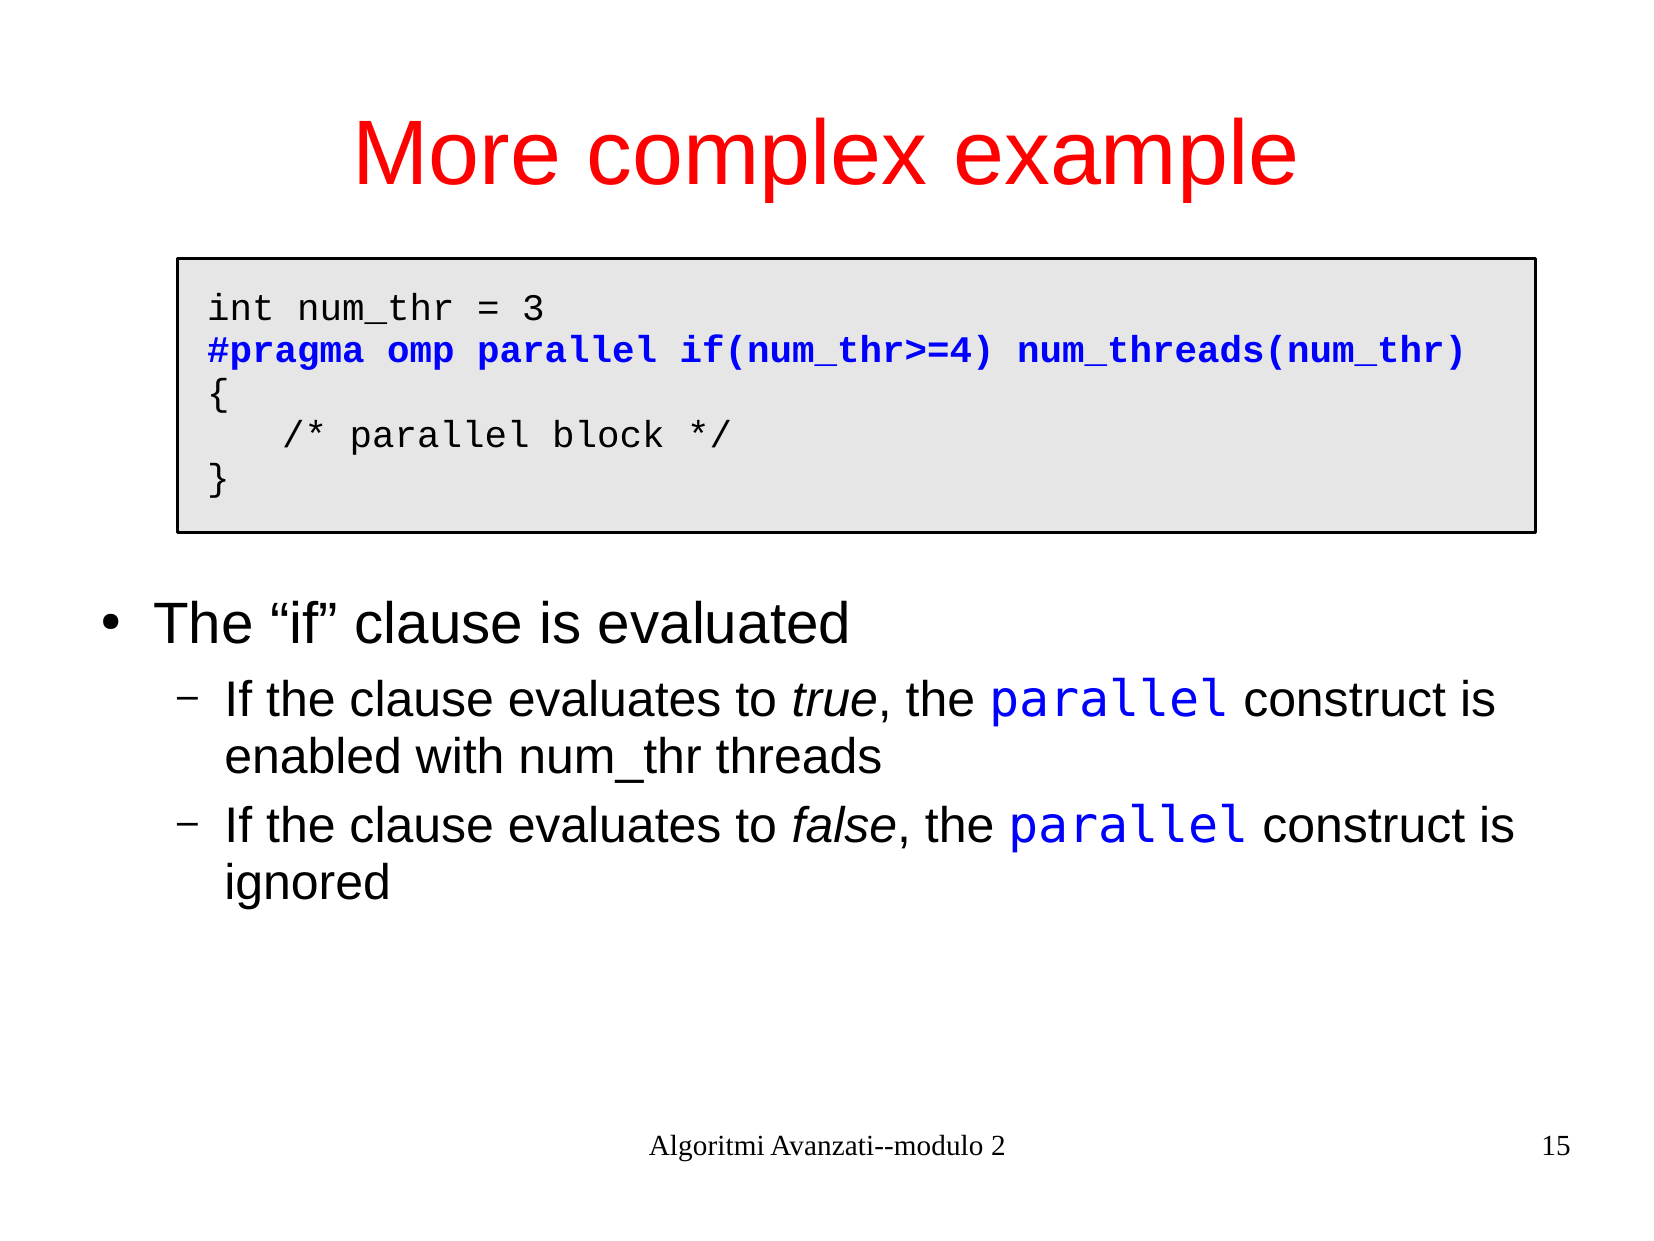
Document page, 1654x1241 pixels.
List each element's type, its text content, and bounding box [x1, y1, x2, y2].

list The “if” clause is evaluated If the clause evaluates to true, the parallel construct is enabled with num_thr threads If the clause evaluates to false, the parallel construct is ignored [82, 590, 1571, 1109]
text_box int num_thr = 3 #pragma omp parallel if(num_thr>=4) num_threads(num_thr) { /* parallel block */ } [177, 258, 1536, 533]
title More complex example [82, 49, 1571, 257]
